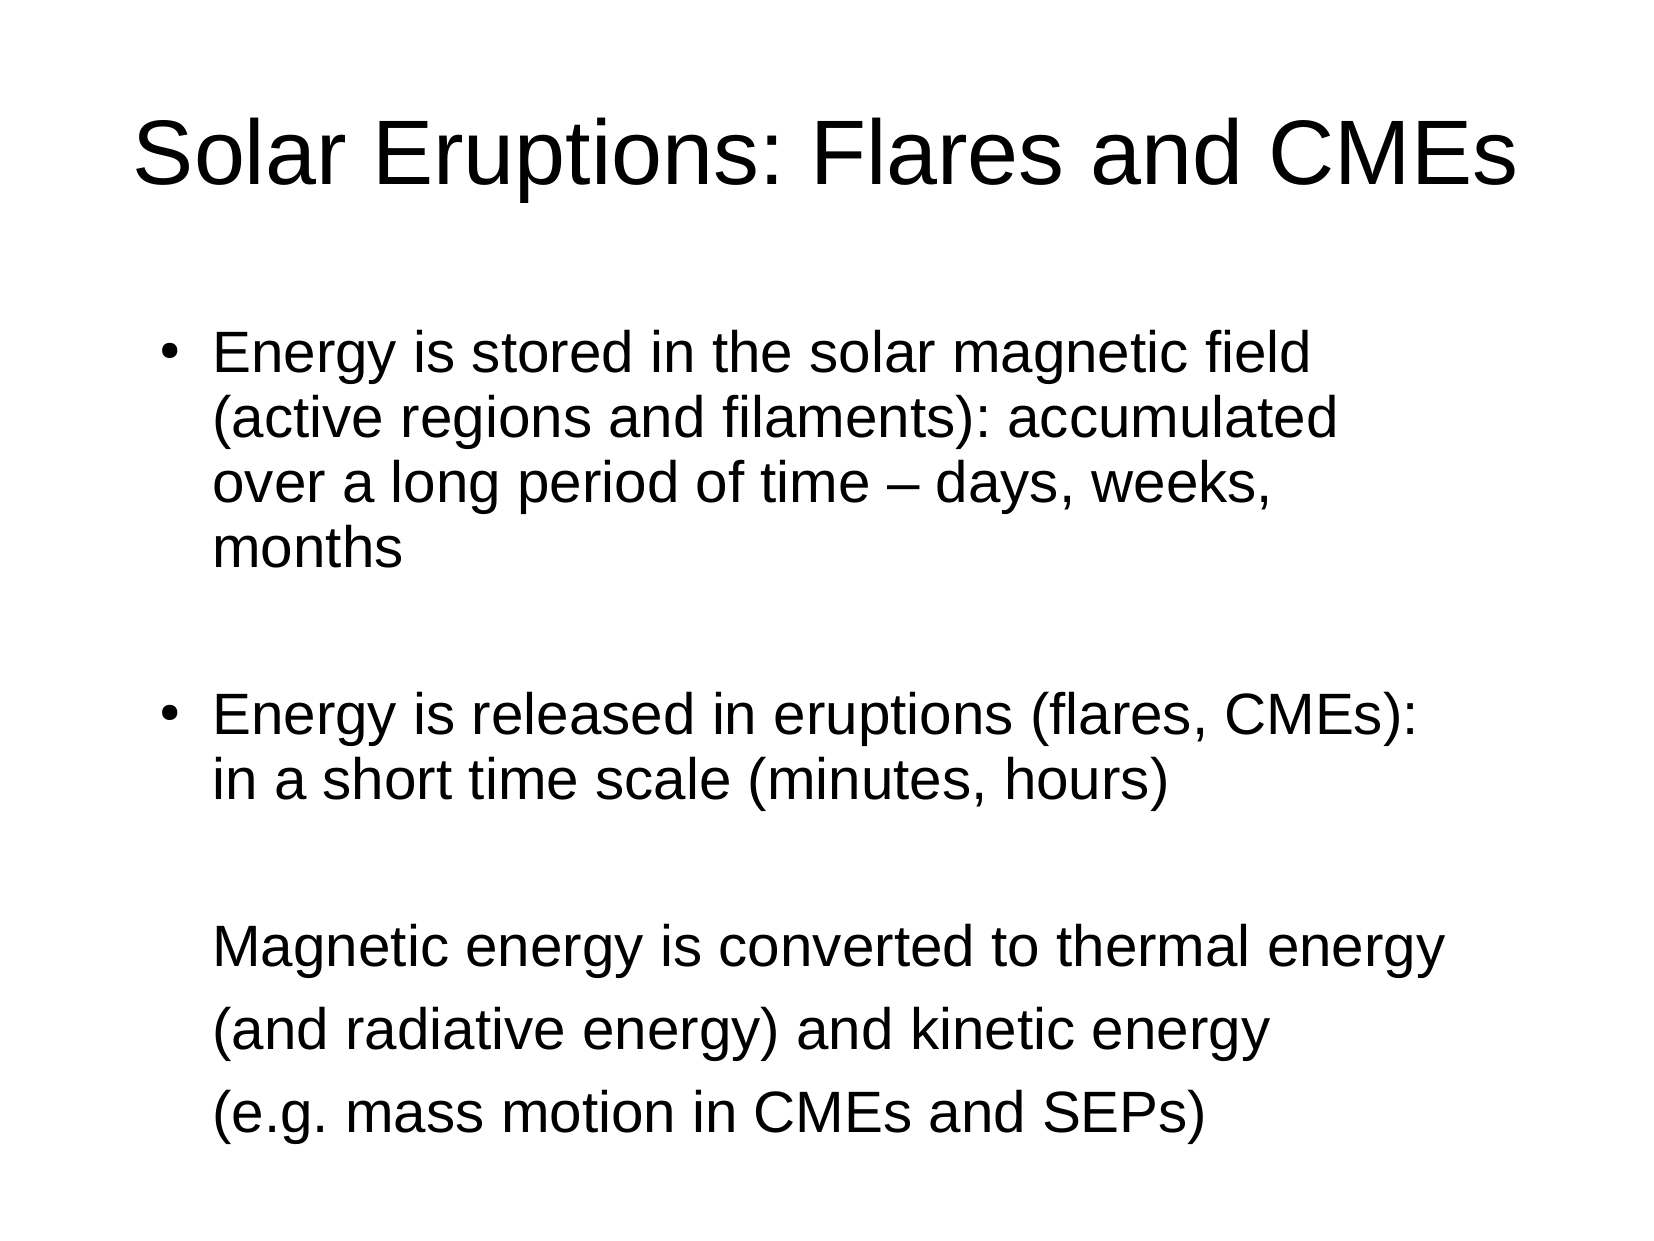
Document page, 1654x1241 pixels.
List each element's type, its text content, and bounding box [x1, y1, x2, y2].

list Energy is stored in the solar magnetic field (active regions and filaments): accumulated over a long period of time – days, weeks, months Energy is released in eruptions (flares, CMEs): in a short time scale (minutes, hours) Magnetic energy is converted to thermal energy (and radiative energy) and kinetic energy (e.g. mass motion in CMEs and SEPs) [141, 236, 1453, 1217]
title Solar Eruptions: Flares and CMEs [82, 49, 1571, 257]
